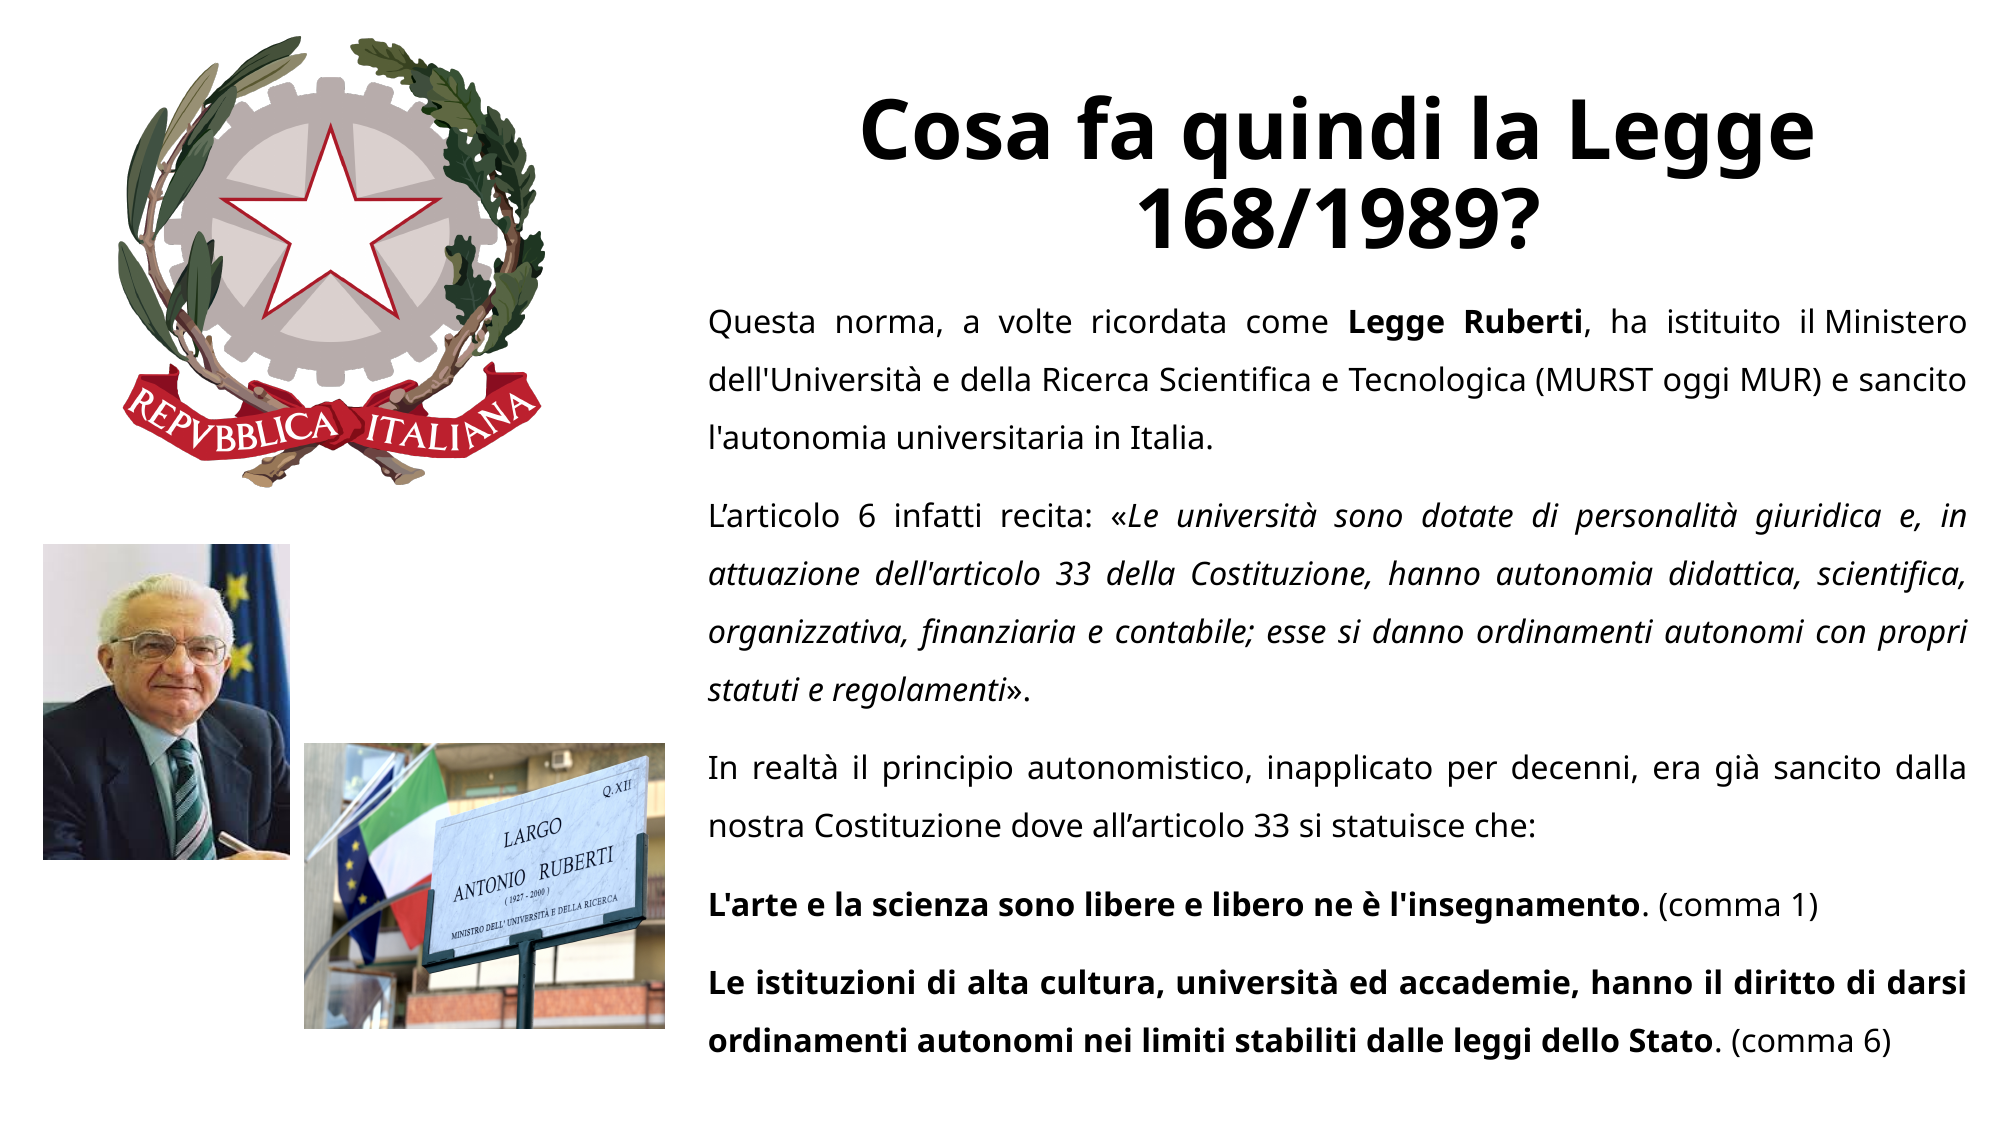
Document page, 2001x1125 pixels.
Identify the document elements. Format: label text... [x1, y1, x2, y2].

list Questa norma, a volte ricordata come Legge Ruberti, ha istituito il Ministero dell'Università e della Ricerca Scientifica e Tecnologica (MURST oggi MUR) e sancito l'autonomia universitaria in Italia. L’articolo 6 infatti recita: «Le università sono dotate di personalità giuridica e, in attuazione dell'articolo 33 della Costituzione, hanno autonomia didattica, scientifica, organizzativa, finanziaria e contabile; esse si danno ordinamenti autonomi con propri statuti e regolamenti». In realtà il principio autonomistico, inapplicato per decenni, era già sancito dalla nostra Costituzione dove all’articolo 33 si statuisce che: L'arte e la scienza sono libere e libero ne è l'insegnamento. (comma 1) Le istituzioni di alta cultura, università ed accademie, hanno il diritto di darsi ordinamenti autonomi nei limiti stabiliti dalle leggi dello Stato. (comma 6) [693, 274, 1984, 1112]
picture [304, 743, 665, 1029]
title Cosa fa quindi la Legge 168/1989? [693, 33, 1984, 274]
picture [115, 33, 548, 490]
picture [43, 544, 290, 860]
